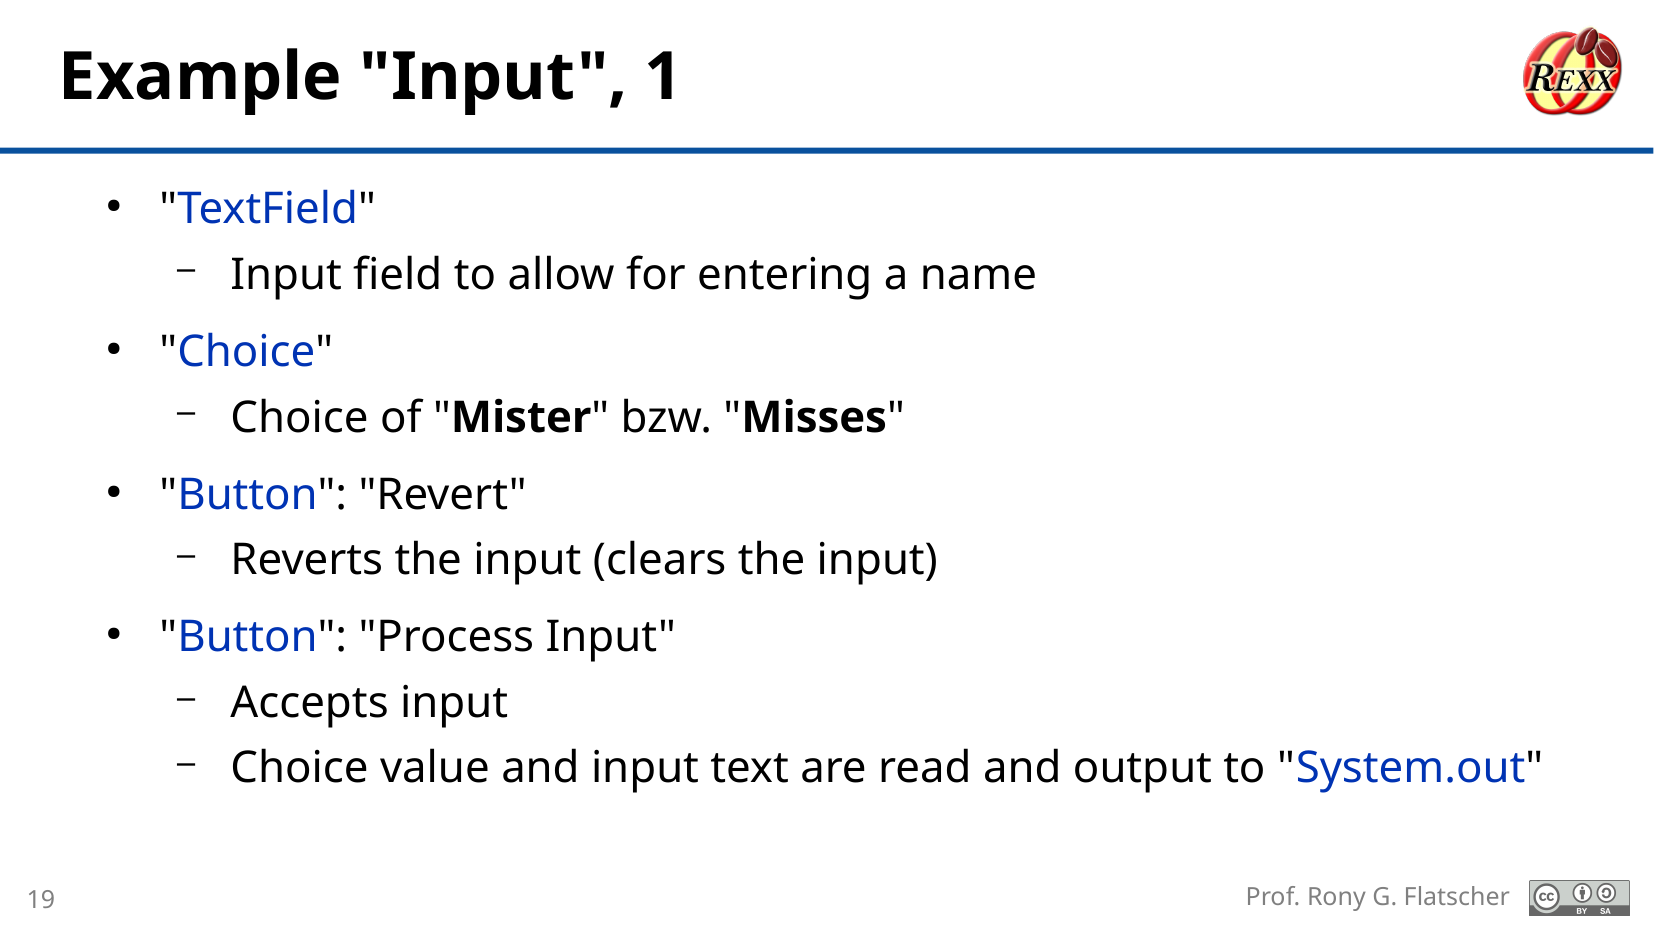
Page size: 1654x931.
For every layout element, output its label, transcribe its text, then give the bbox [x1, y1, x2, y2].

list "TextField" Input field to allow for entering a name "Choice" Choice of "Mister" bzw. "Misses" "Button": "Revert" Reverts the input (clears the input) "Button": "Process Input" Accepts input Choice value and input text are read and output to "System.out" [88, 177, 1577, 857]
title Example "Input", 1 [0, 0, 1625, 148]
